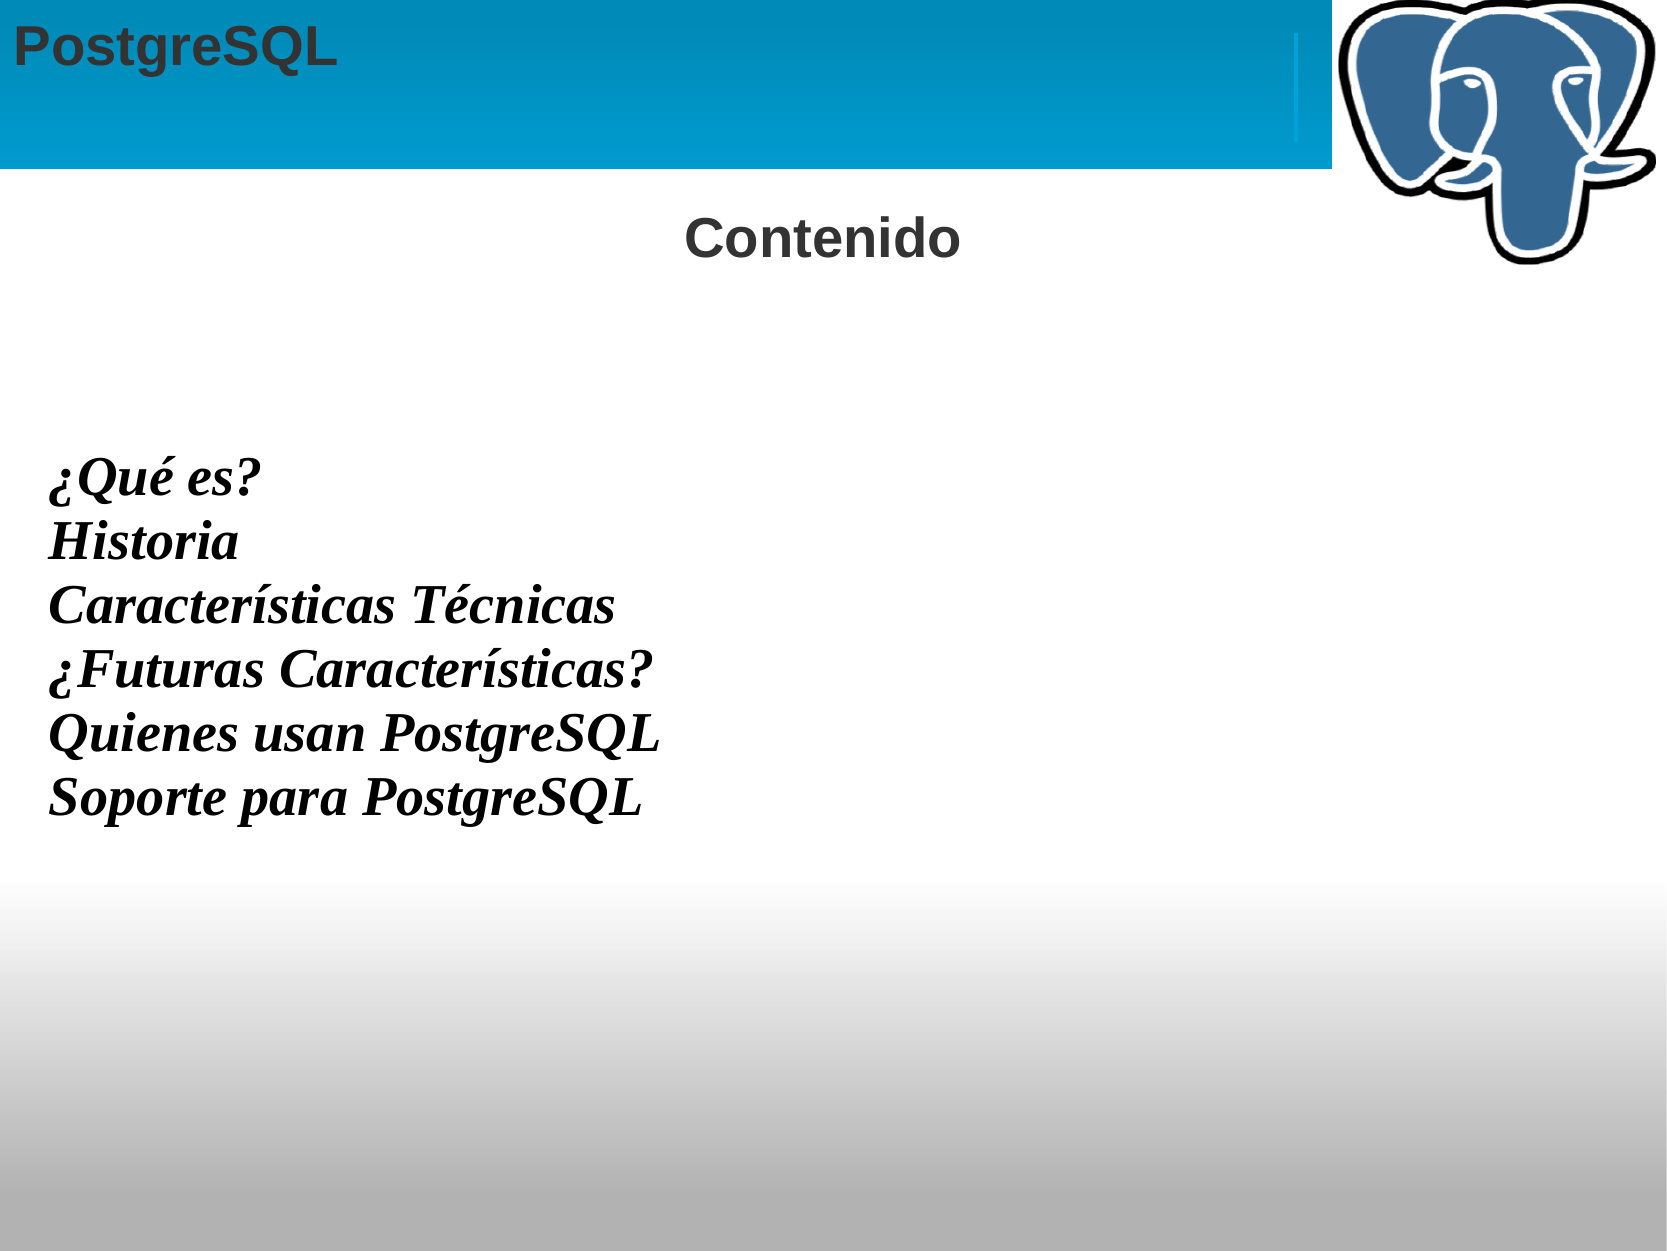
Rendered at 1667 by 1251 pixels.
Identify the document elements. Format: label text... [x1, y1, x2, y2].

text_box PostgreSQL [13, 14, 1265, 79]
text_box Contenido [22, 206, 1624, 271]
picture [0, 0, 1667, 1251]
text_box ¿Qué es? Historia Características Técnicas ¿Futuras Características? Quienes usan PostgreSQL Soporte para PostgreSQL [30, 316, 1613, 829]
